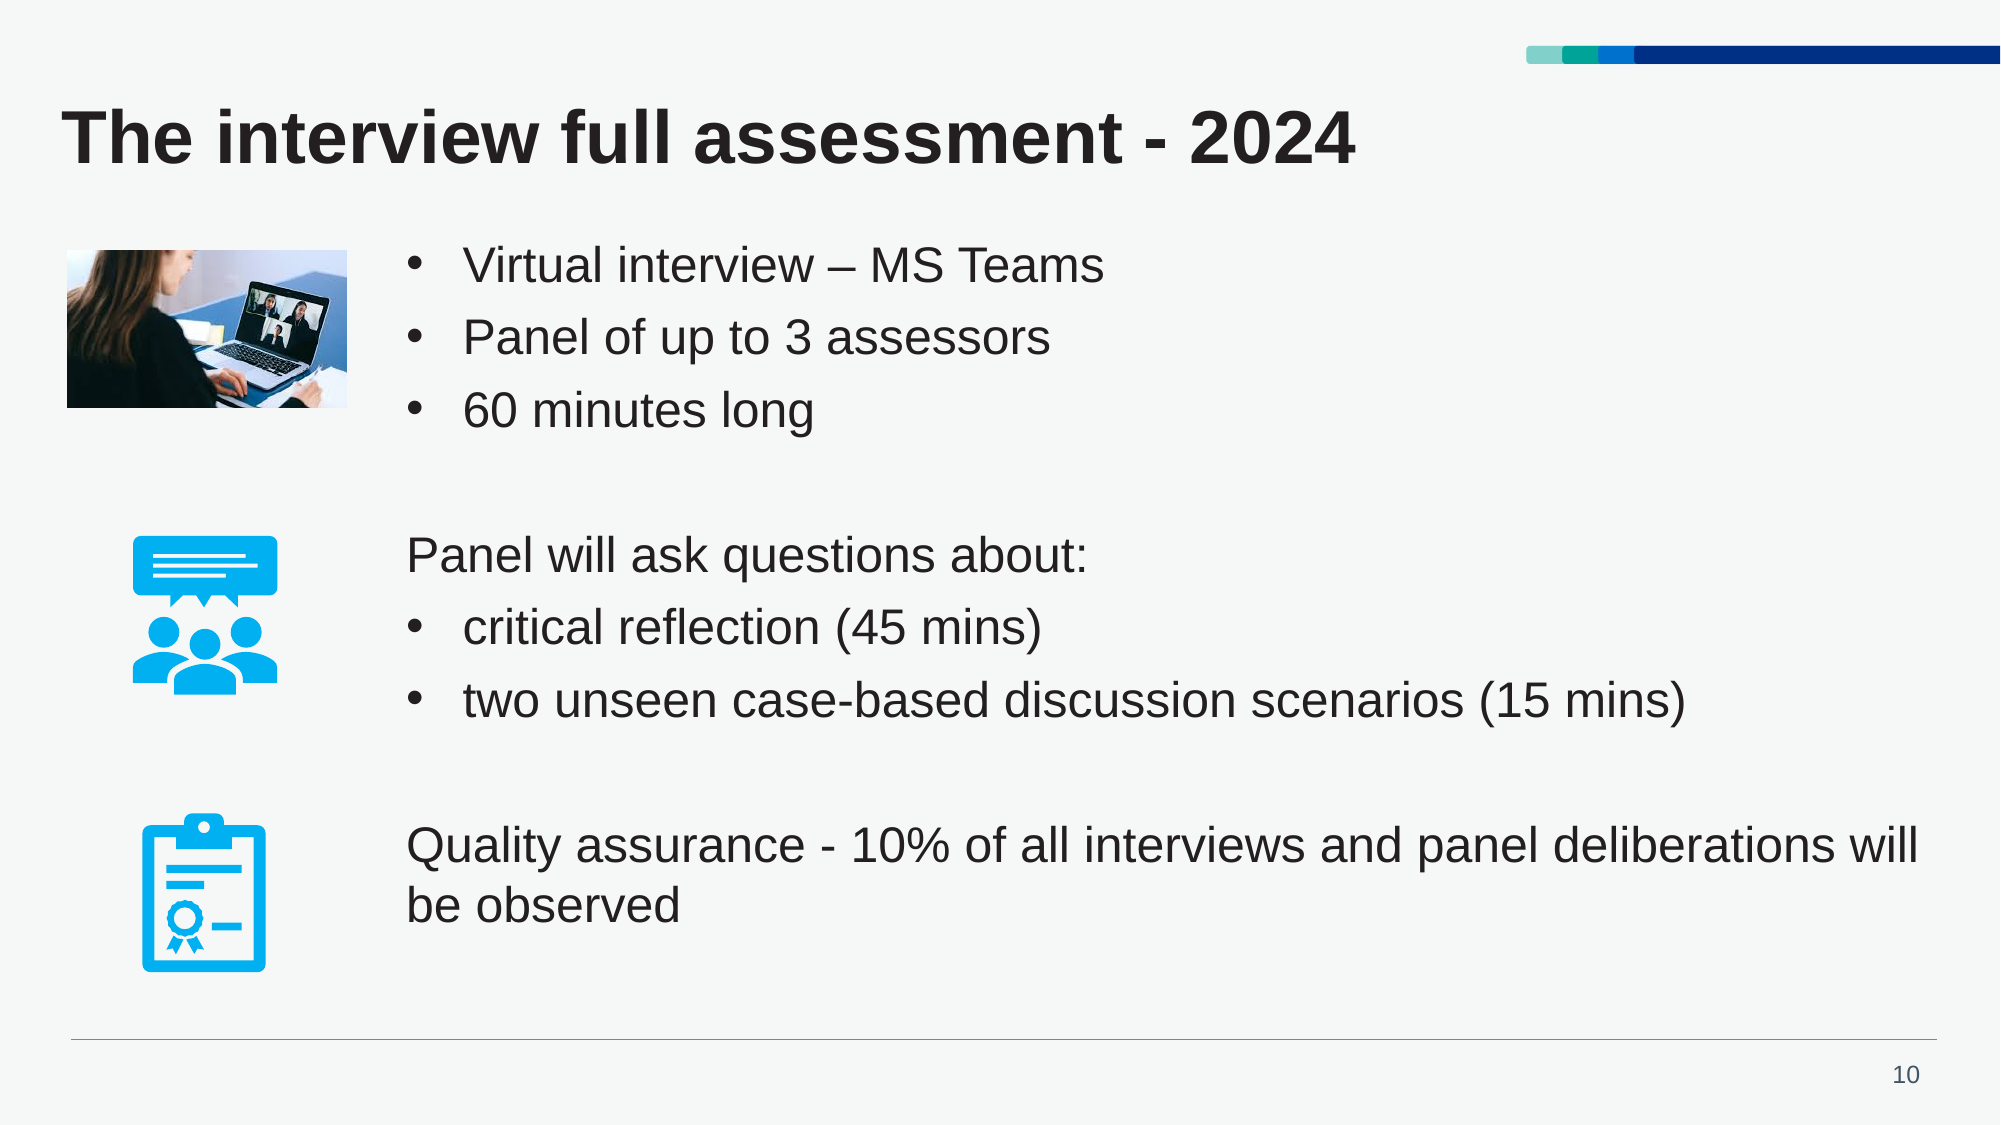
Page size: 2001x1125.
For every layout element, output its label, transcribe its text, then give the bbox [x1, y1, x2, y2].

picture [67, 250, 347, 408]
title The interview full assessment - 2024 [61, 68, 1933, 210]
list Virtual interview – MS Teams Panel of up to 3 assessors 60 minutes long Panel will ask questions about: critical reflection (45 mins) two unseen case-based discussion scenarios (15 mins) Quality assurance - 10% of all interviews and panel deliberations will be observed [406, 232, 1933, 1021]
picture [107, 519, 301, 712]
picture [107, 796, 301, 990]
